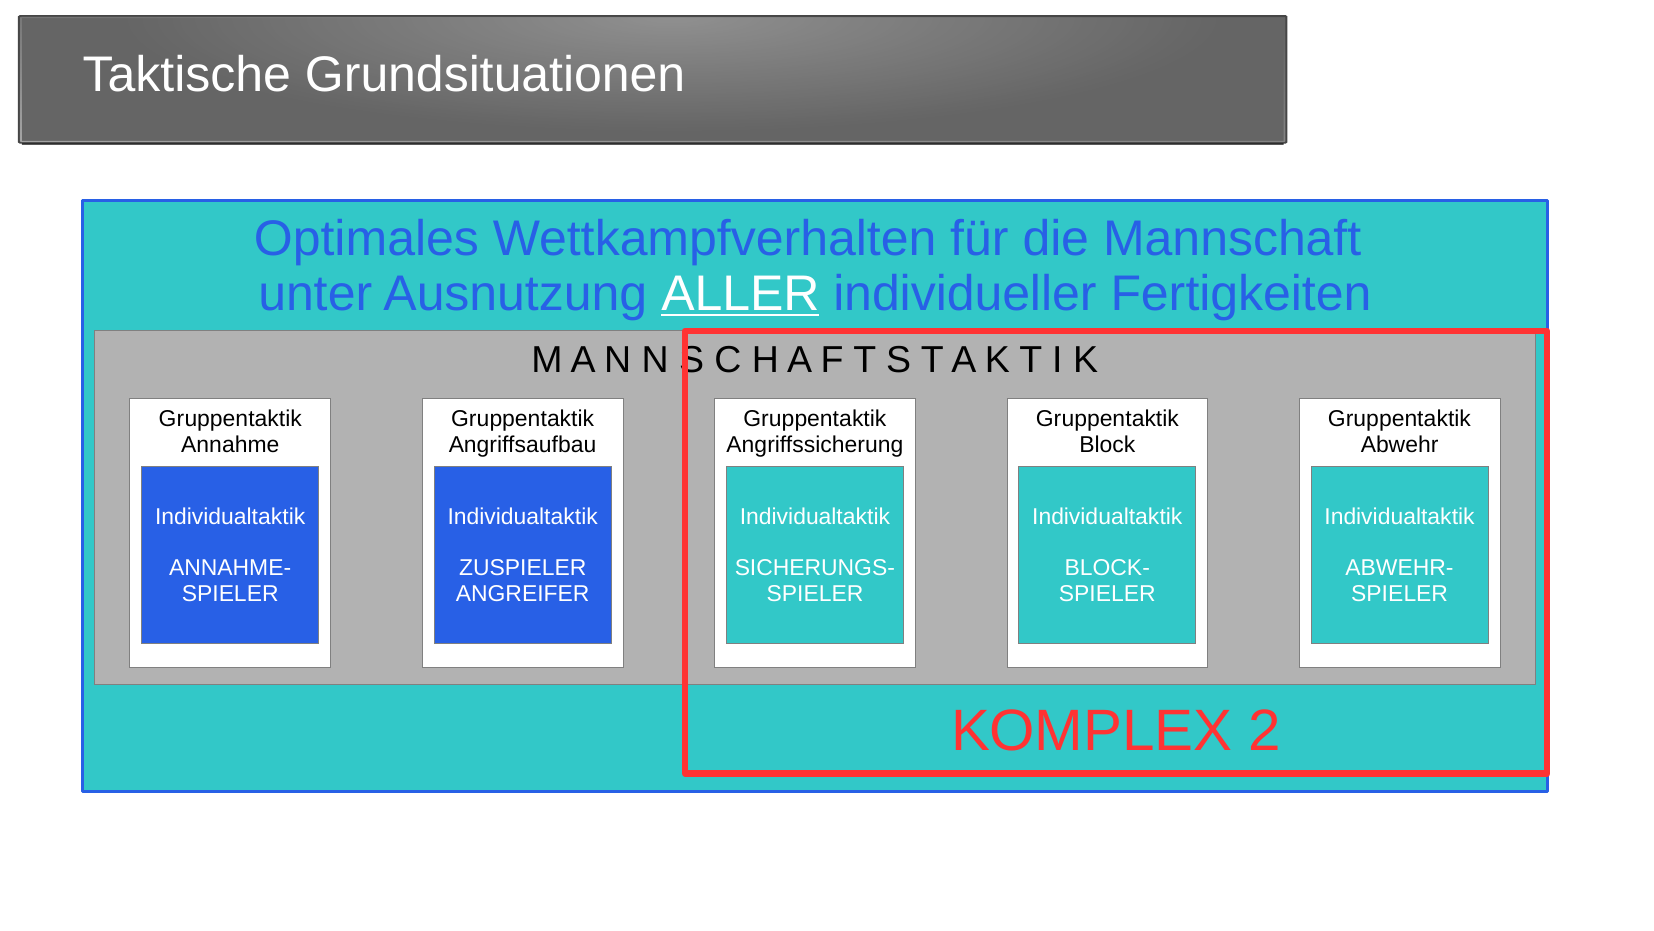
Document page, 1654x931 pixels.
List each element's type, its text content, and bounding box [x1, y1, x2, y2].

title Taktische Grundsituationen [82, 29, 1235, 119]
text_box Individualtaktik ANNAHME- SPIELER [141, 466, 319, 644]
text_box Optimales Wettkampfverhalten für die Mannschaft unter Ausnutzung ALLER individueller Fertigkeiten [82, 200, 1548, 792]
text_box M A N N S C H A F T S T A K T I K [94, 330, 685, 685]
text_box Gruppentaktik Angriffsaufbau [422, 398, 624, 668]
text_box KOMPLEX 2 [685, 330, 1548, 774]
text_box Gruppentaktik Annahme [129, 398, 331, 668]
text_box Individualtaktik ZUSPIELER ANGREIFER [434, 466, 612, 644]
